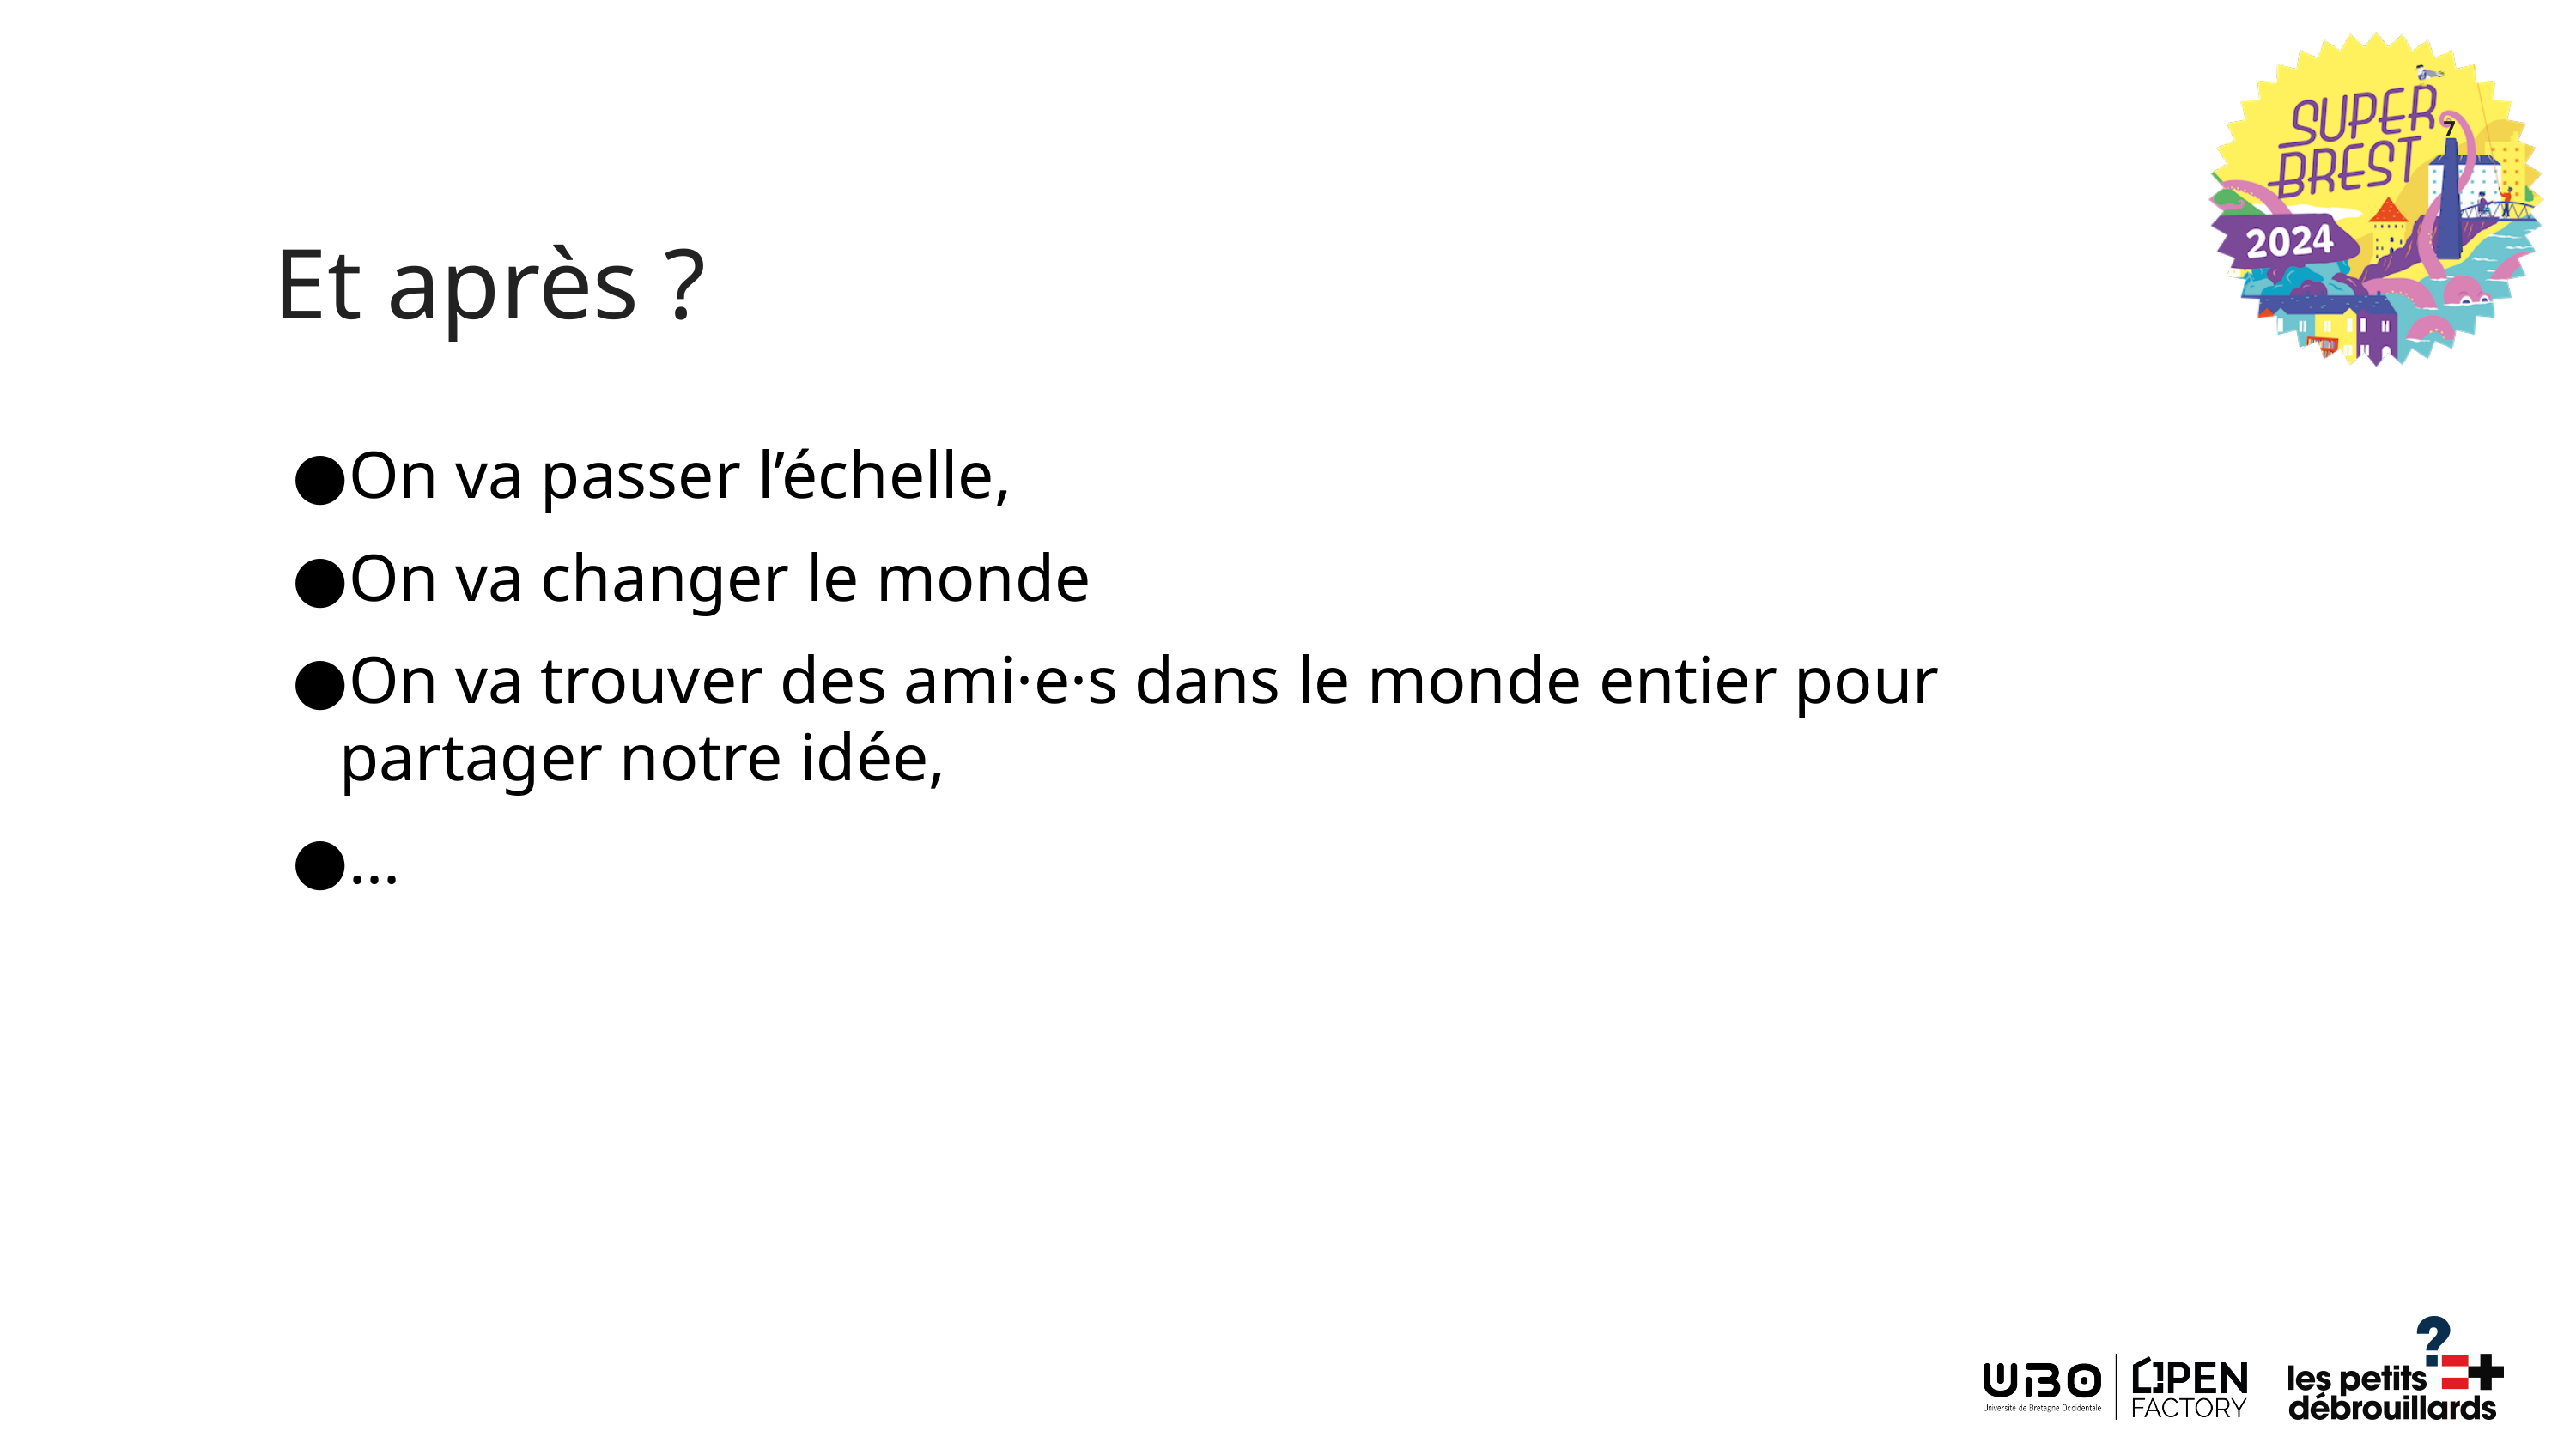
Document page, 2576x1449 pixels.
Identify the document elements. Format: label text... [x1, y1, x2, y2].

slide_number <numéro> [2307, 93, 2456, 145]
picture [2288, 1316, 2504, 1420]
title Et après ? [273, 217, 1741, 434]
picture [2176, 0, 2576, 400]
list On va passer l’échelle, On va changer le monde On va trouver des ami·e·s dans le monde entier pour partager notre idée, ... [275, 433, 2188, 1122]
picture [1984, 1354, 2247, 1420]
